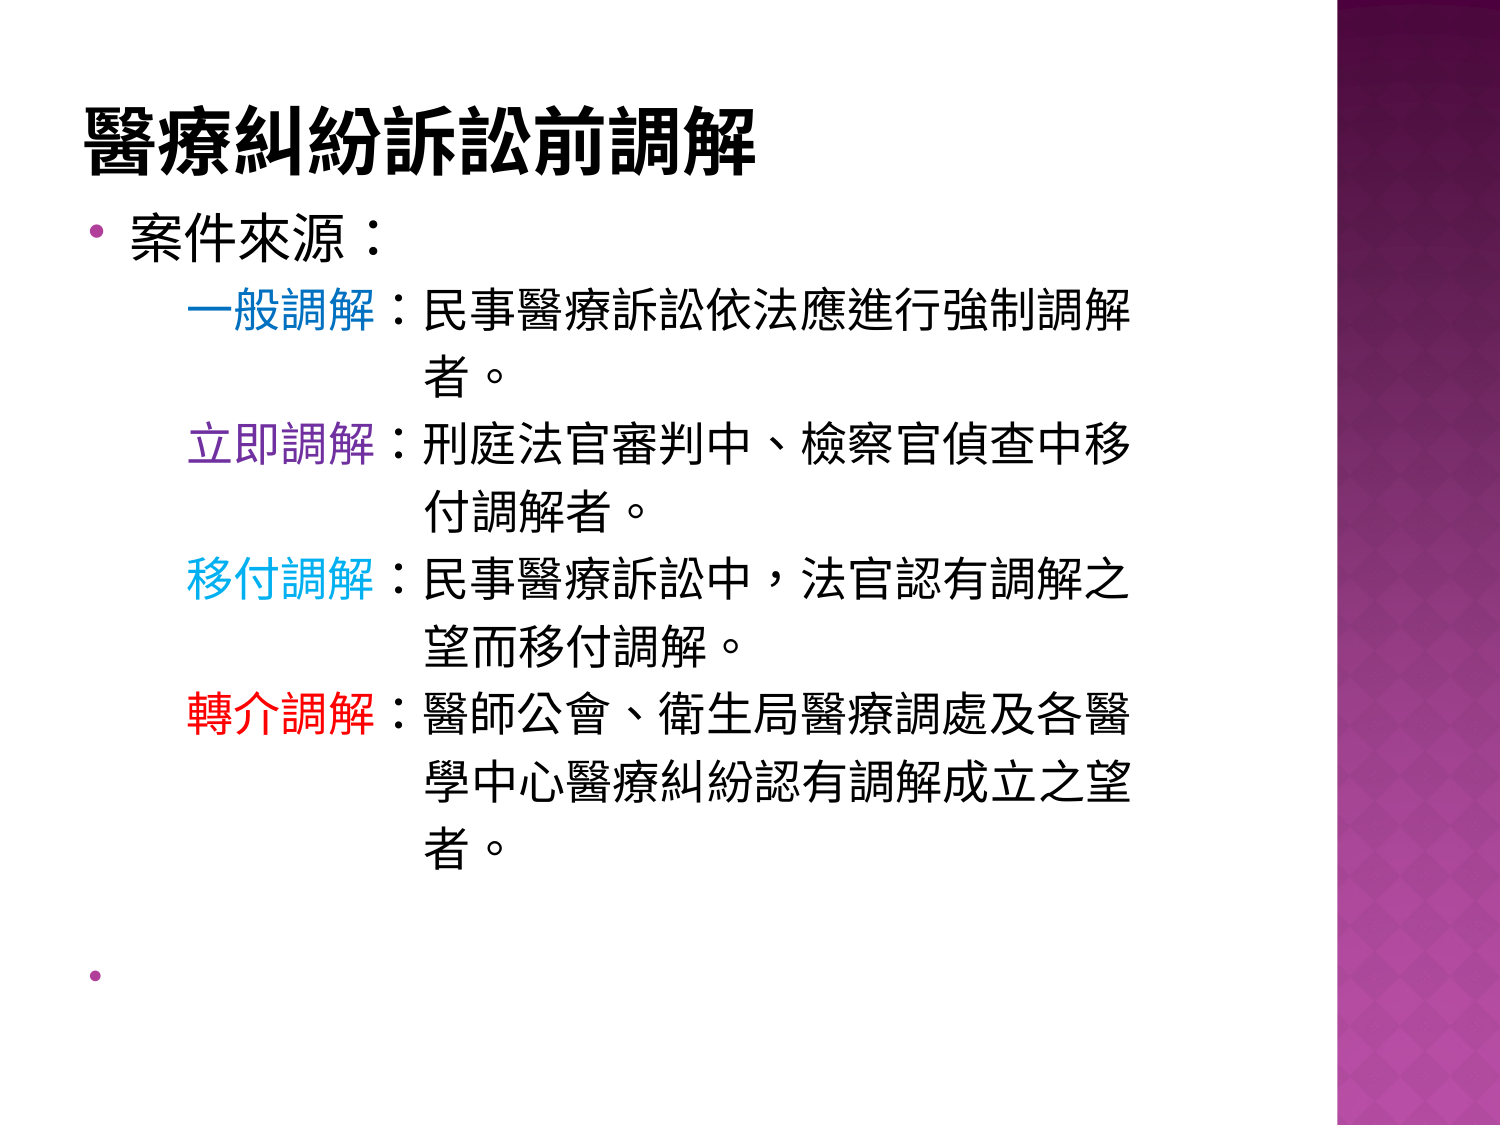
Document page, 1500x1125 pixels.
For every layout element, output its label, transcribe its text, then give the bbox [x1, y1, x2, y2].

title 醫療糾紛訴訟前調解 [75, 52, 1263, 185]
list 案件來源： 一般調解：民事醫療訴訟依法應進行強制調解 者。 立即調解：刑庭法官審判中、檢察官偵查中移 付調解者。 移付調解：民事醫療訴訟中，法官認有調解之 望而移付調解。 轉介調解：醫師公會、衛生局醫療調處及各醫 學中心醫療糾紛認有調解成立之望 者。 [75, 196, 1263, 1059]
